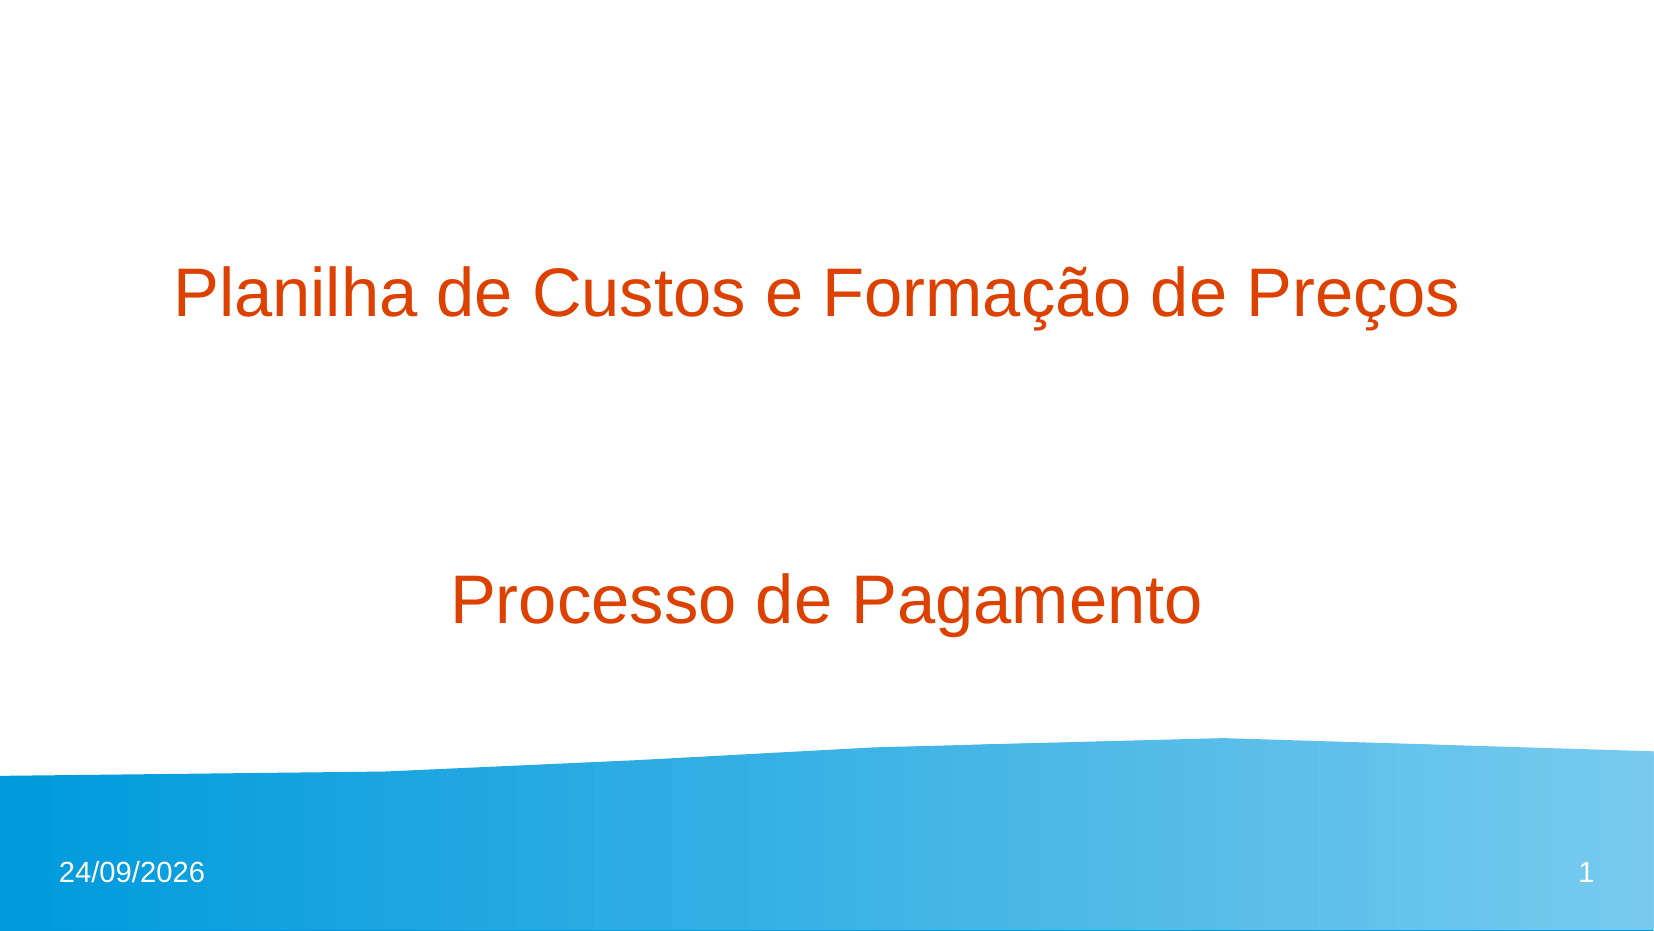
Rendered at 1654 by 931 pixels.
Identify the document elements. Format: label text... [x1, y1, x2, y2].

title Planilha de Custos e Formação de Preços Processo de Pagamento [88, 100, 1565, 715]
